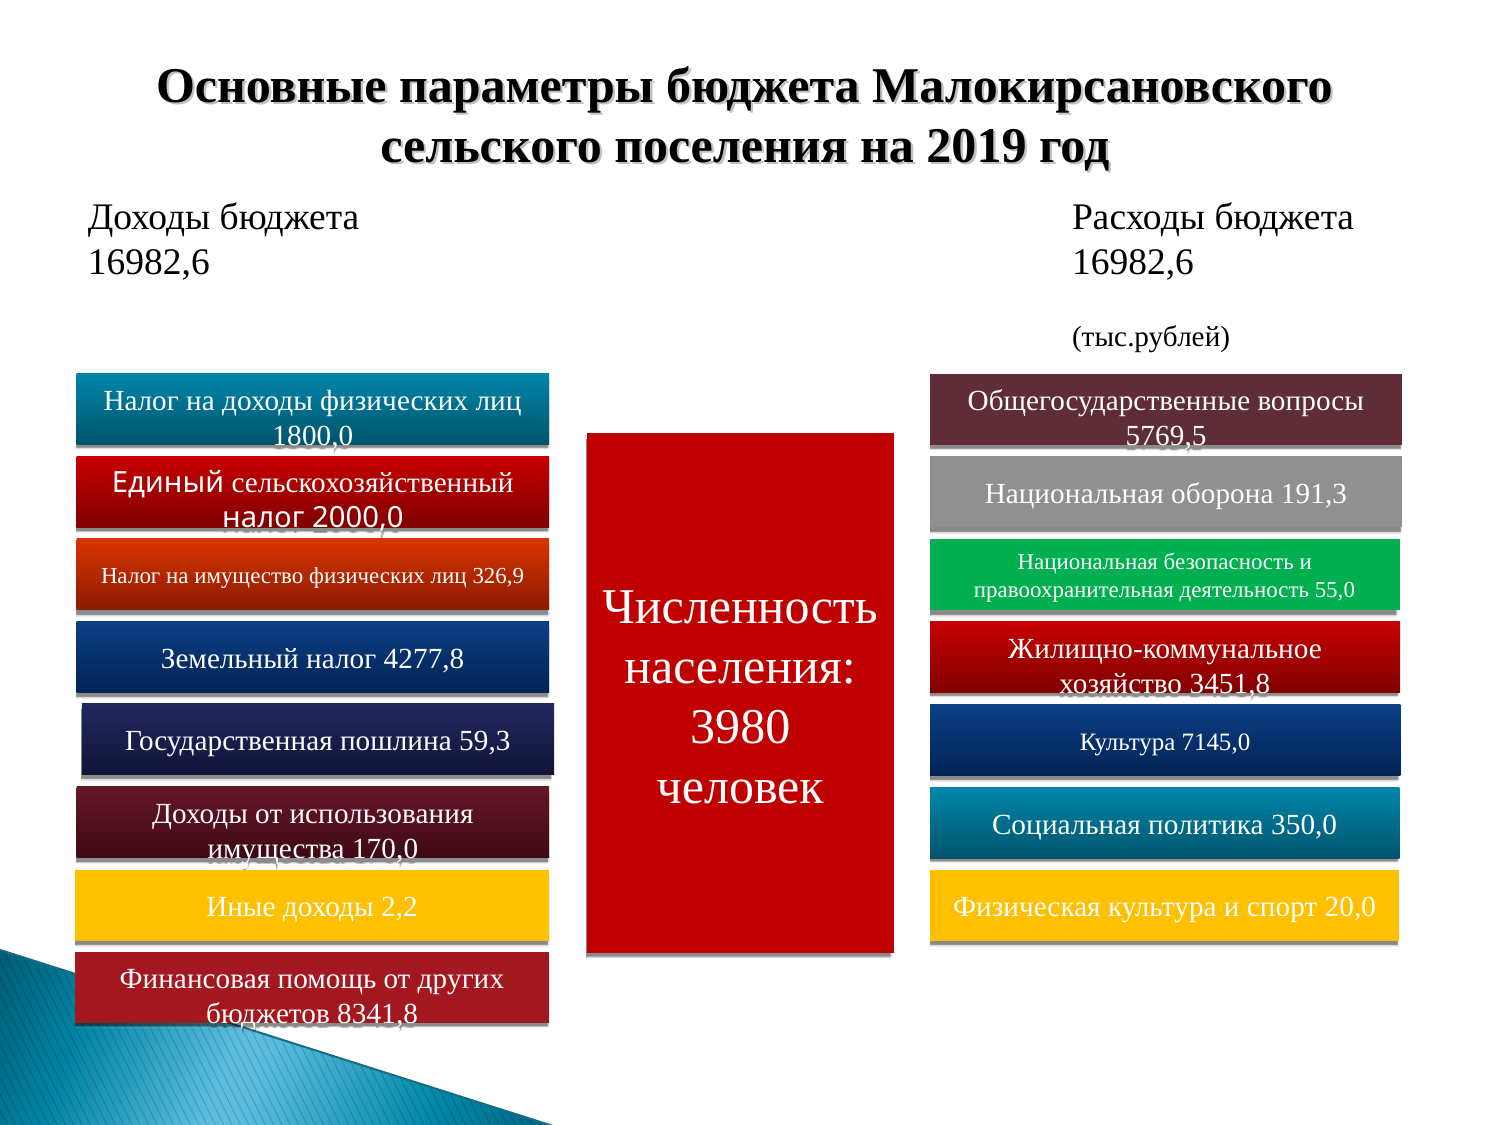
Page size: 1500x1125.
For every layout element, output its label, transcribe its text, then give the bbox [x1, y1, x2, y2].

text_box Численность населения: 3980 человек [587, 433, 894, 953]
text_box Доходы бюджета 16982,6 [72, 184, 381, 291]
text_box Государственная пошлина 59,3 [82, 703, 554, 774]
text_box Налог на доходы физических лиц 1800,0 [77, 374, 549, 444]
text_box Финансовая помощь от других бюджетов 8341,8 [75, 952, 549, 1023]
text_box Налог на имущество физических лиц 326,9 [77, 539, 549, 610]
text_box Национальная безопасность и правоохранительная деятельность 55,0 [930, 539, 1400, 610]
text_box Доходы от использования имущества 170,0 [77, 787, 549, 858]
text_box Расходы бюджета 16982,6 (тыс.рублей) [1057, 184, 1400, 362]
text_box Физическая культура и спорт 20,0 [930, 870, 1399, 941]
text_box Социальная политика 350,0 [930, 788, 1399, 859]
text_box Основные параметры бюджета Малокирсановского сельского поселения на 2019 год [77, 44, 1412, 180]
text_box Иные доходы 2,2 [75, 870, 549, 941]
text_box Общегосударственные вопросы 5769,5 [930, 374, 1402, 445]
text_box Жилищно-коммунальное хозяйство 3451,8 [930, 622, 1400, 692]
text_box Культура 7145,0 [930, 705, 1400, 776]
text_box Земельный налог 4277,8 [77, 622, 549, 692]
text_box Национальная оборона 191,3 [930, 456, 1402, 527]
text_box Единый сельскохозяйственный налог 2000,0 [77, 456, 549, 527]
